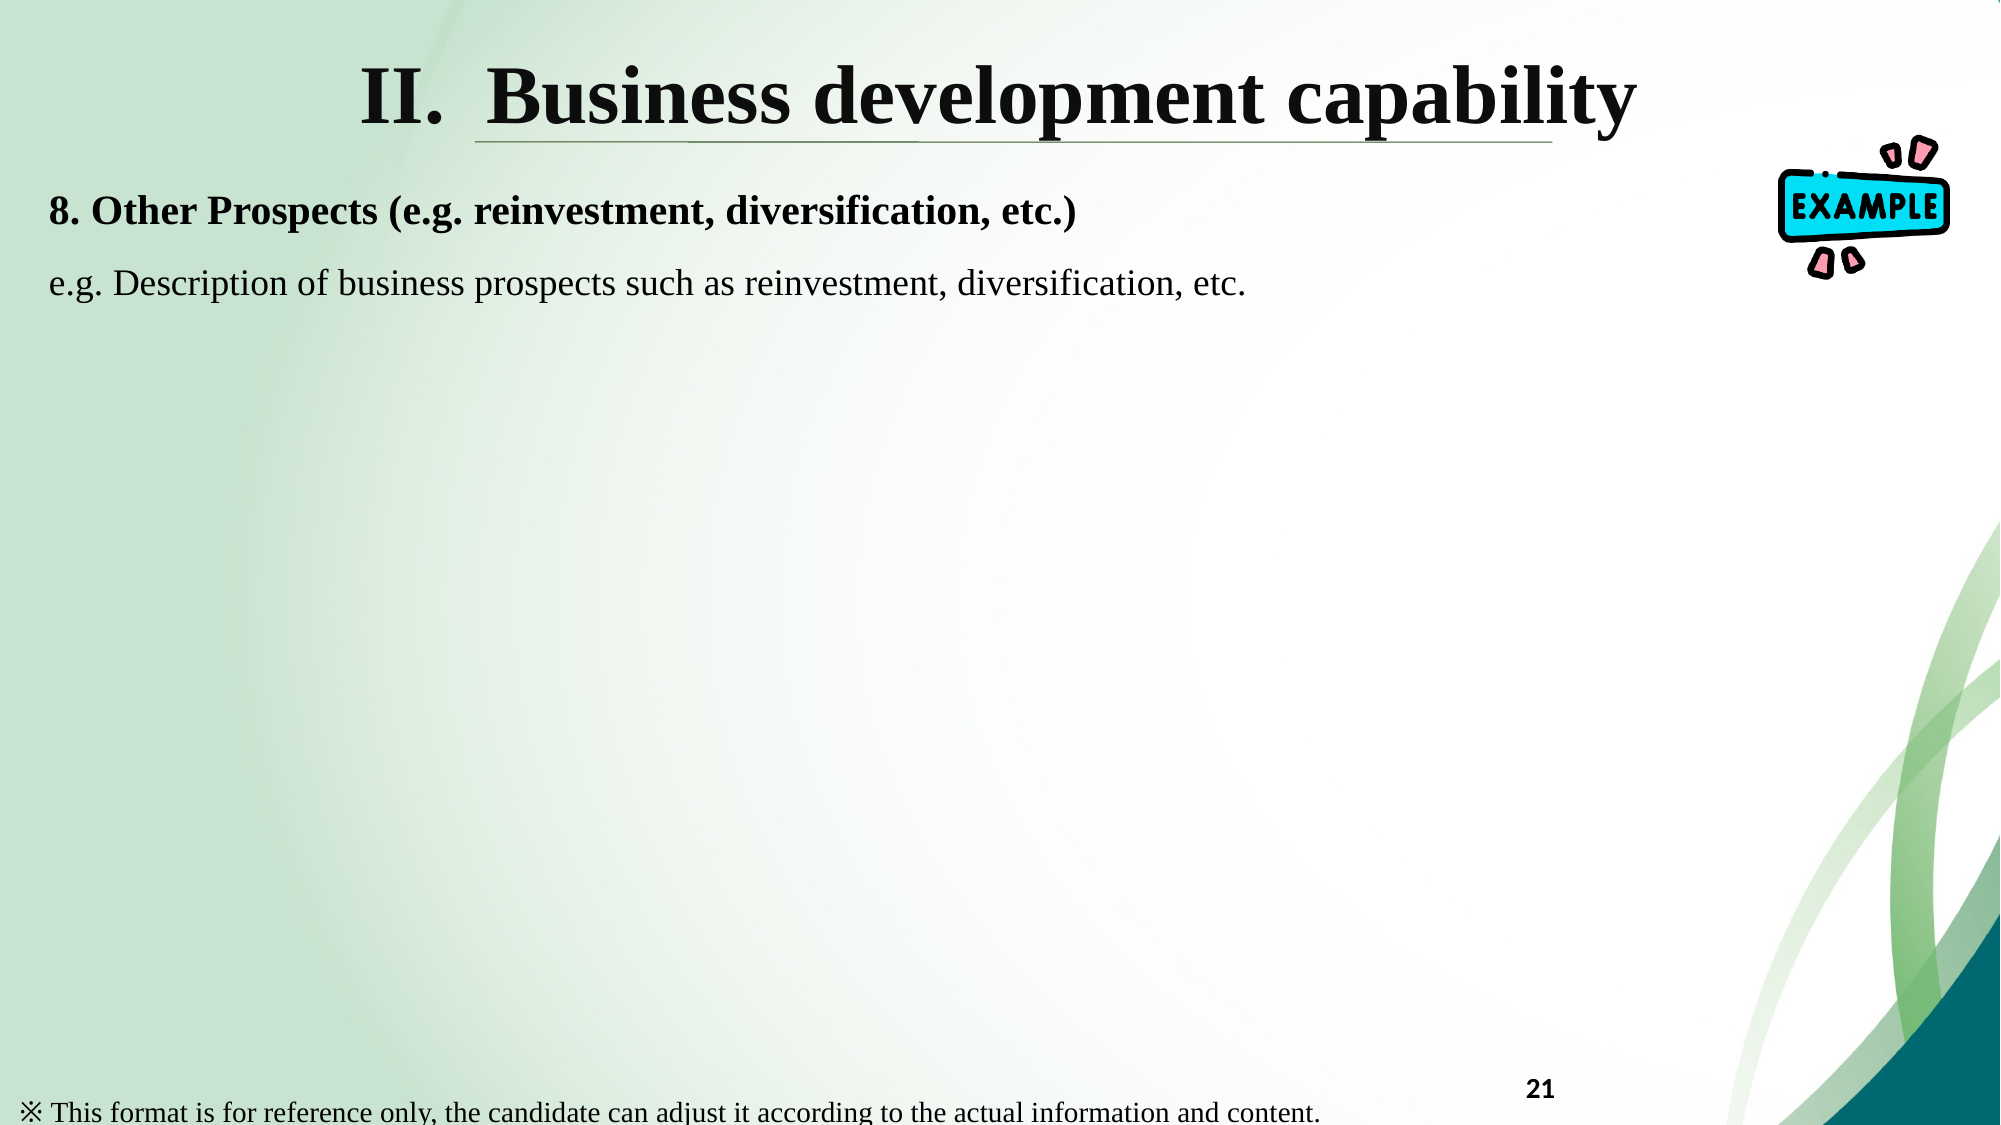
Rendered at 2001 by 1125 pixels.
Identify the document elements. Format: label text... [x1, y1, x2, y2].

picture [1778, 139, 1950, 293]
text_box 8. Other Prospects (e.g. reinvestment, diversification, etc.) [42, 168, 1662, 243]
title II. Business development capability [3, 36, 1996, 139]
text_box e.g. Description of business prospects such as reinvestment, diversification, etc. [42, 243, 1662, 318]
text_box 21 [1518, 1053, 1969, 1114]
text_box ※ This format is for reference only, the candidate can adjust it according to the actual information and content. [12, 1068, 1330, 1125]
